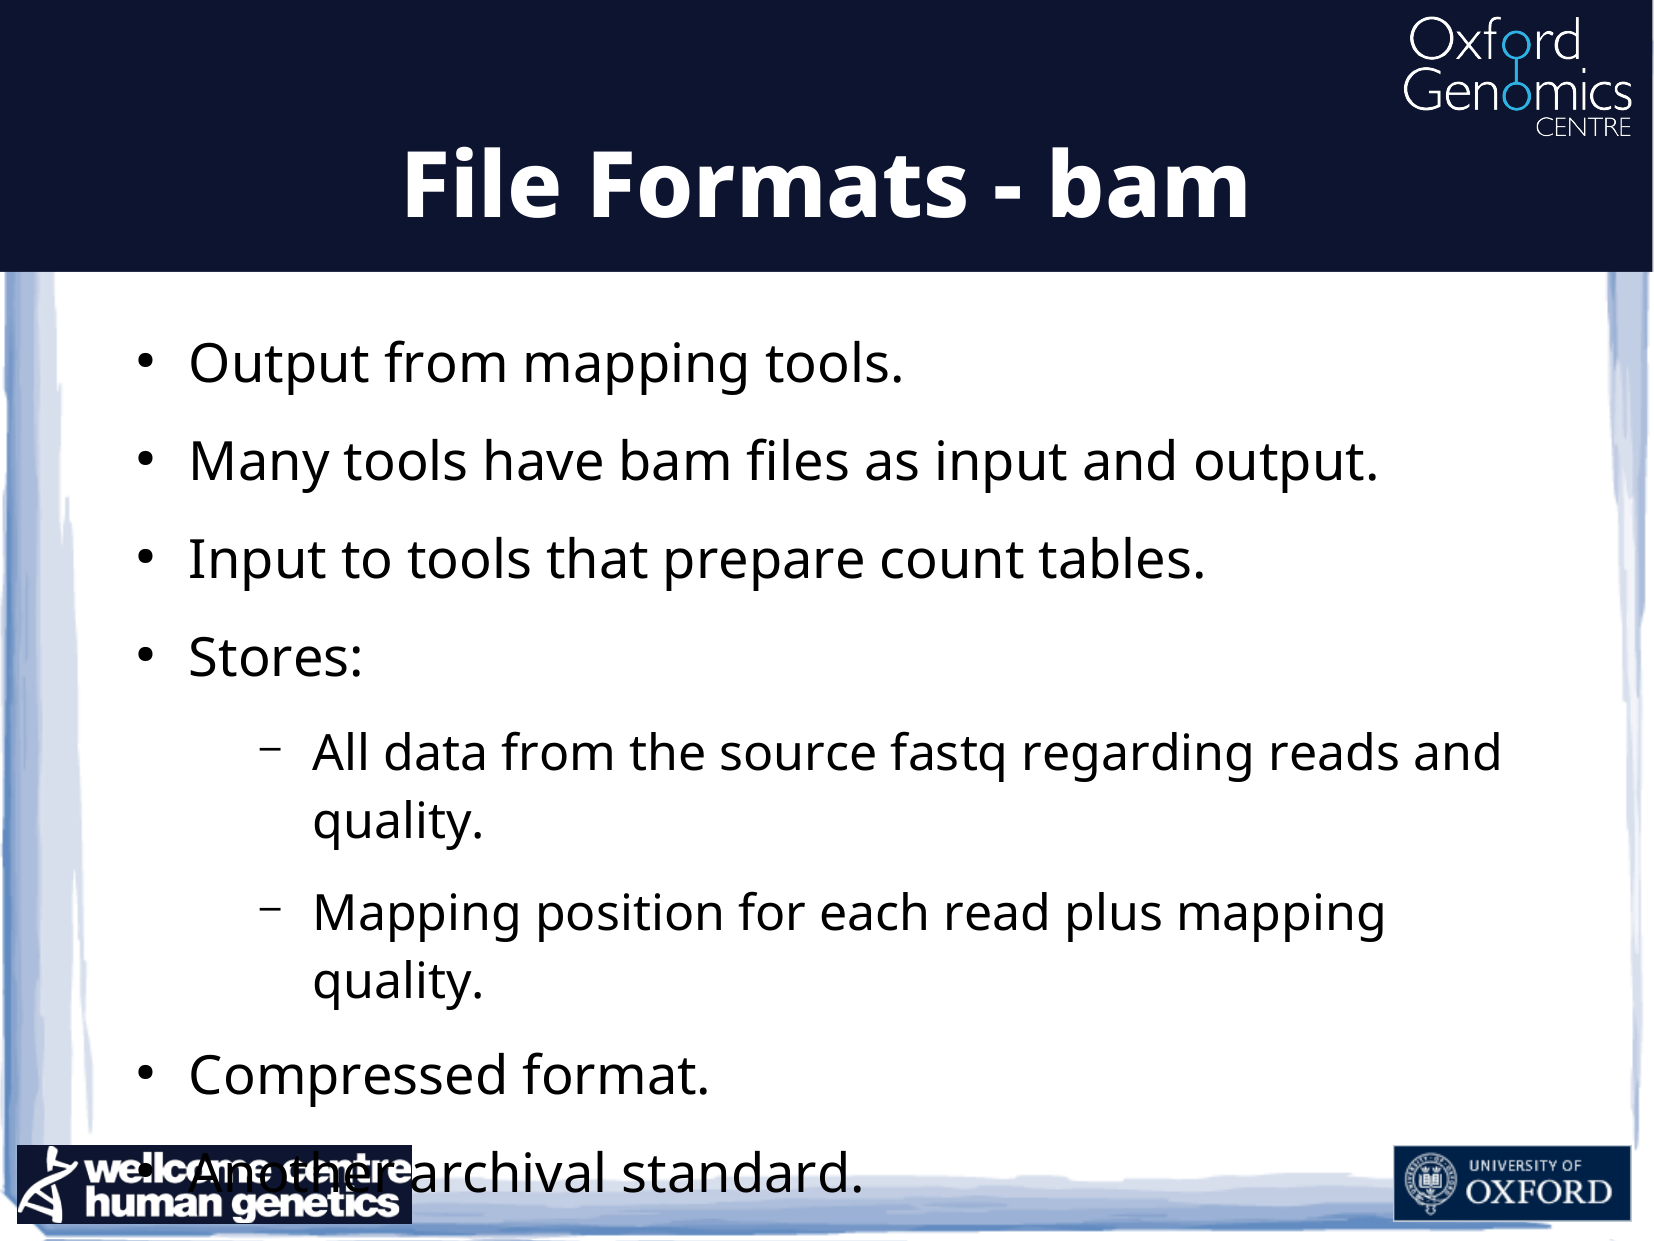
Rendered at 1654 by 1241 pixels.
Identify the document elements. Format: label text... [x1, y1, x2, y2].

picture [0, 0, 1654, 1241]
list Output from mapping tools. Many tools have bam files as input and output. Input to tools that prepare count tables. Stores: All data from the source fastq regarding reads and quality. Mapping position for each read plus mapping quality. Compressed format. Another archival standard. [118, 324, 1571, 1045]
title File Formats - bam [82, 78, 1571, 287]
